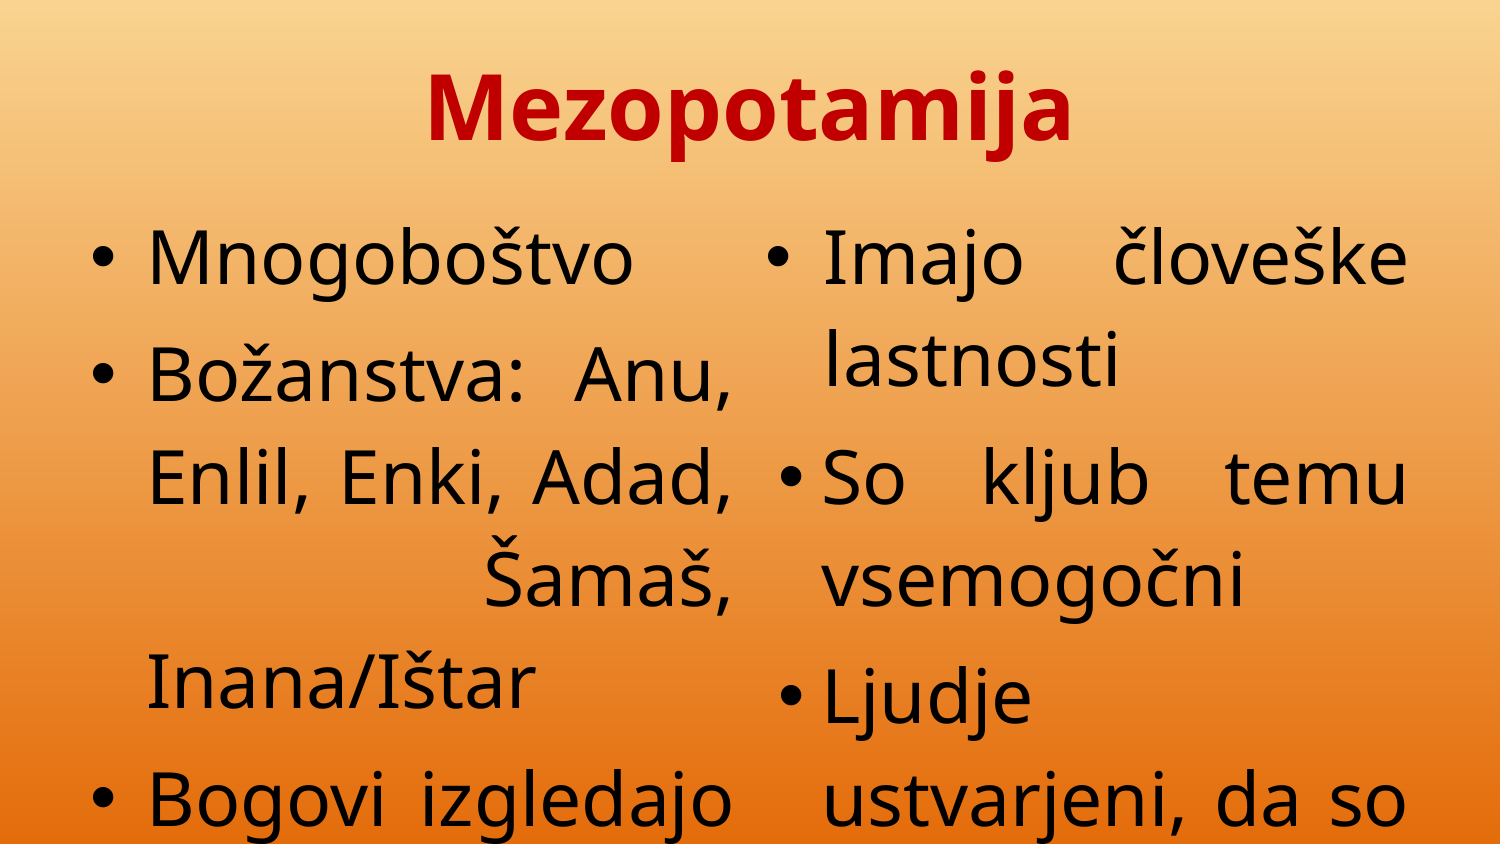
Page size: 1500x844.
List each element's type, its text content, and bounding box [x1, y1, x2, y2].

title Mezopotamija [75, 33, 1425, 175]
table_header Imajo človeške lastnosti So kljub temu vsemogočni Ljudje ustvarjeni, da so jim služili [750, 197, 1425, 844]
table_header Mnogoboštvo Božanstva: Anu, Enlil, Enki, Adad, Šamaš, Inana/Ištar Bogovi izgledajo kot ljudje [75, 197, 750, 844]
